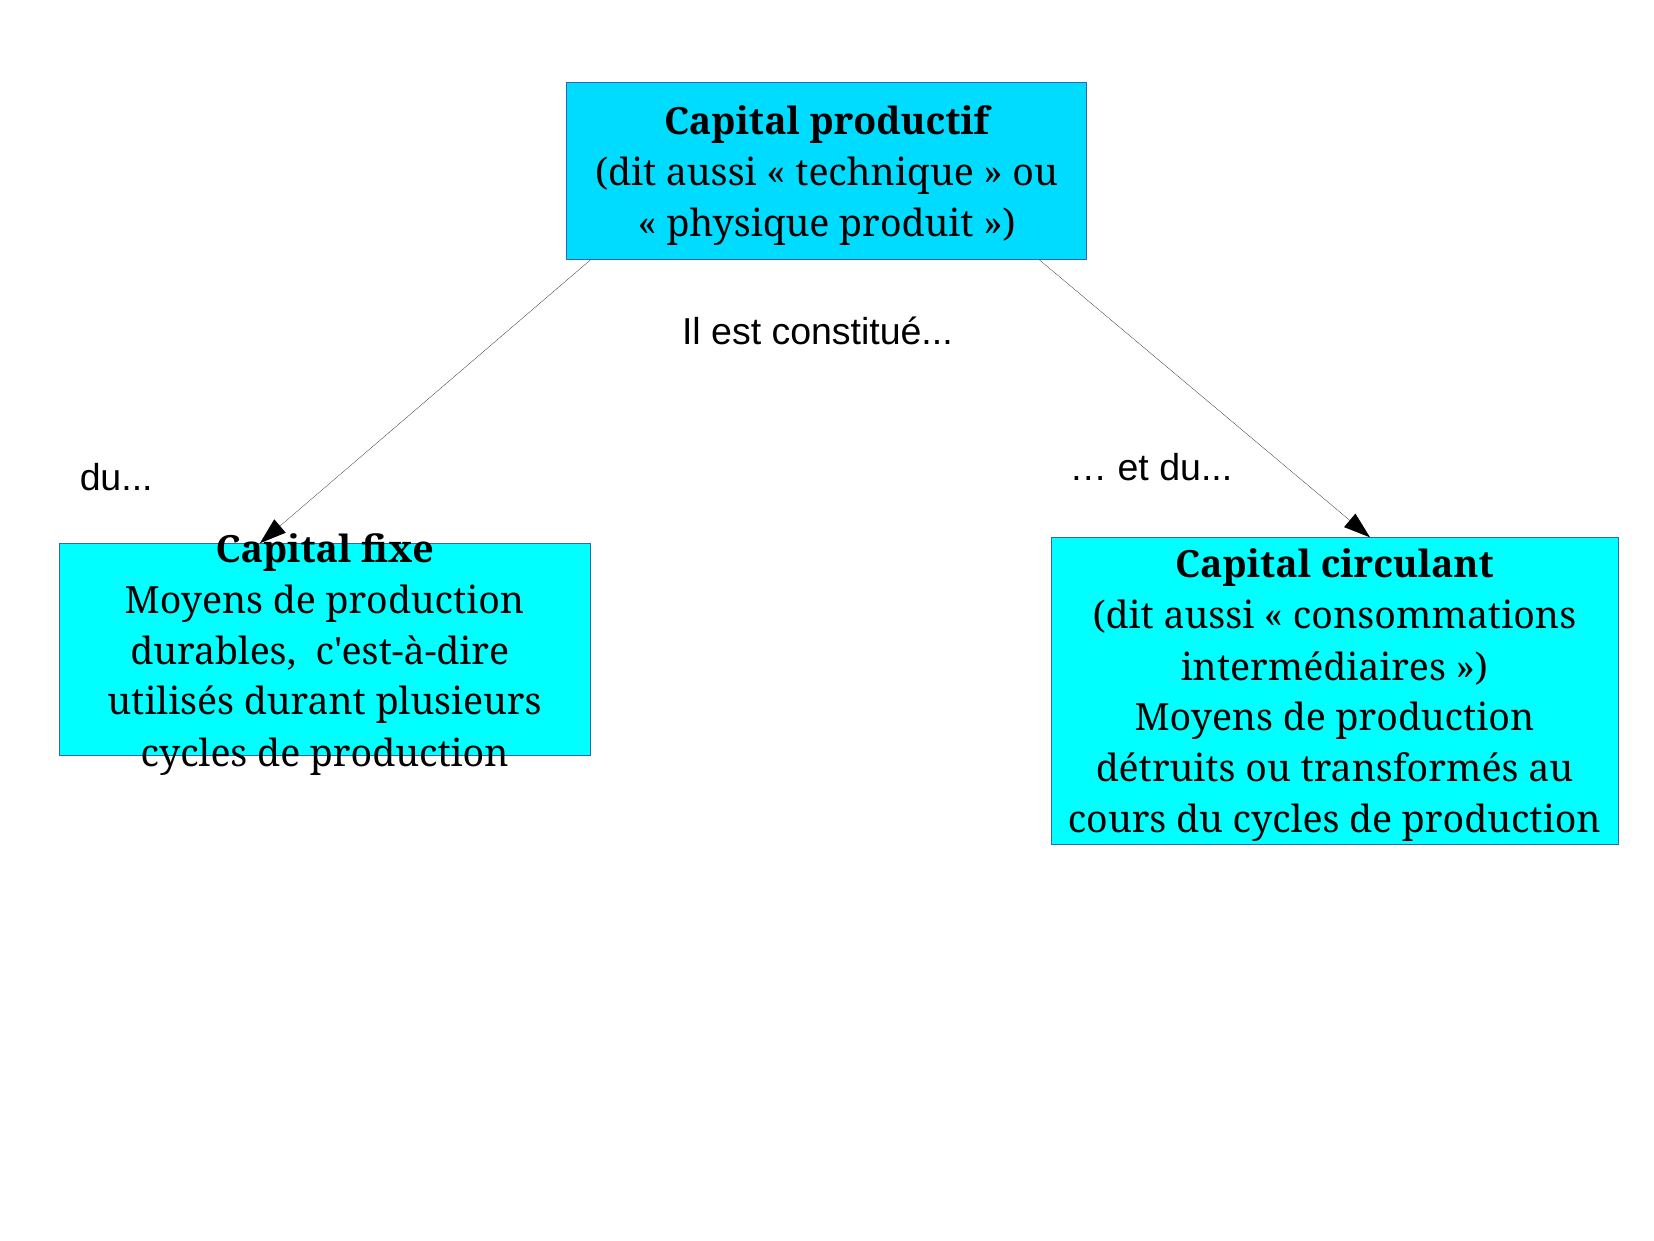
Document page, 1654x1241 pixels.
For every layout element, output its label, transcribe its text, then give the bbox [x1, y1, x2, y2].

text_box du... [64, 448, 168, 506]
text_box Il est constitué... [667, 303, 979, 361]
text_box Capital circulant (dit aussi « consommations intermédiaires ») Moyens de production détruits ou transformés au cours du cycles de production [1051, 537, 1619, 845]
text_box Capital productif (dit aussi « technique » ou « physique produit ») [566, 82, 1087, 260]
text_box … et du... [1054, 439, 1248, 497]
text_box Capital fixe Moyens de production durables, c'est-à-dire utilisés durant plusieurs cycles de production [59, 543, 591, 756]
